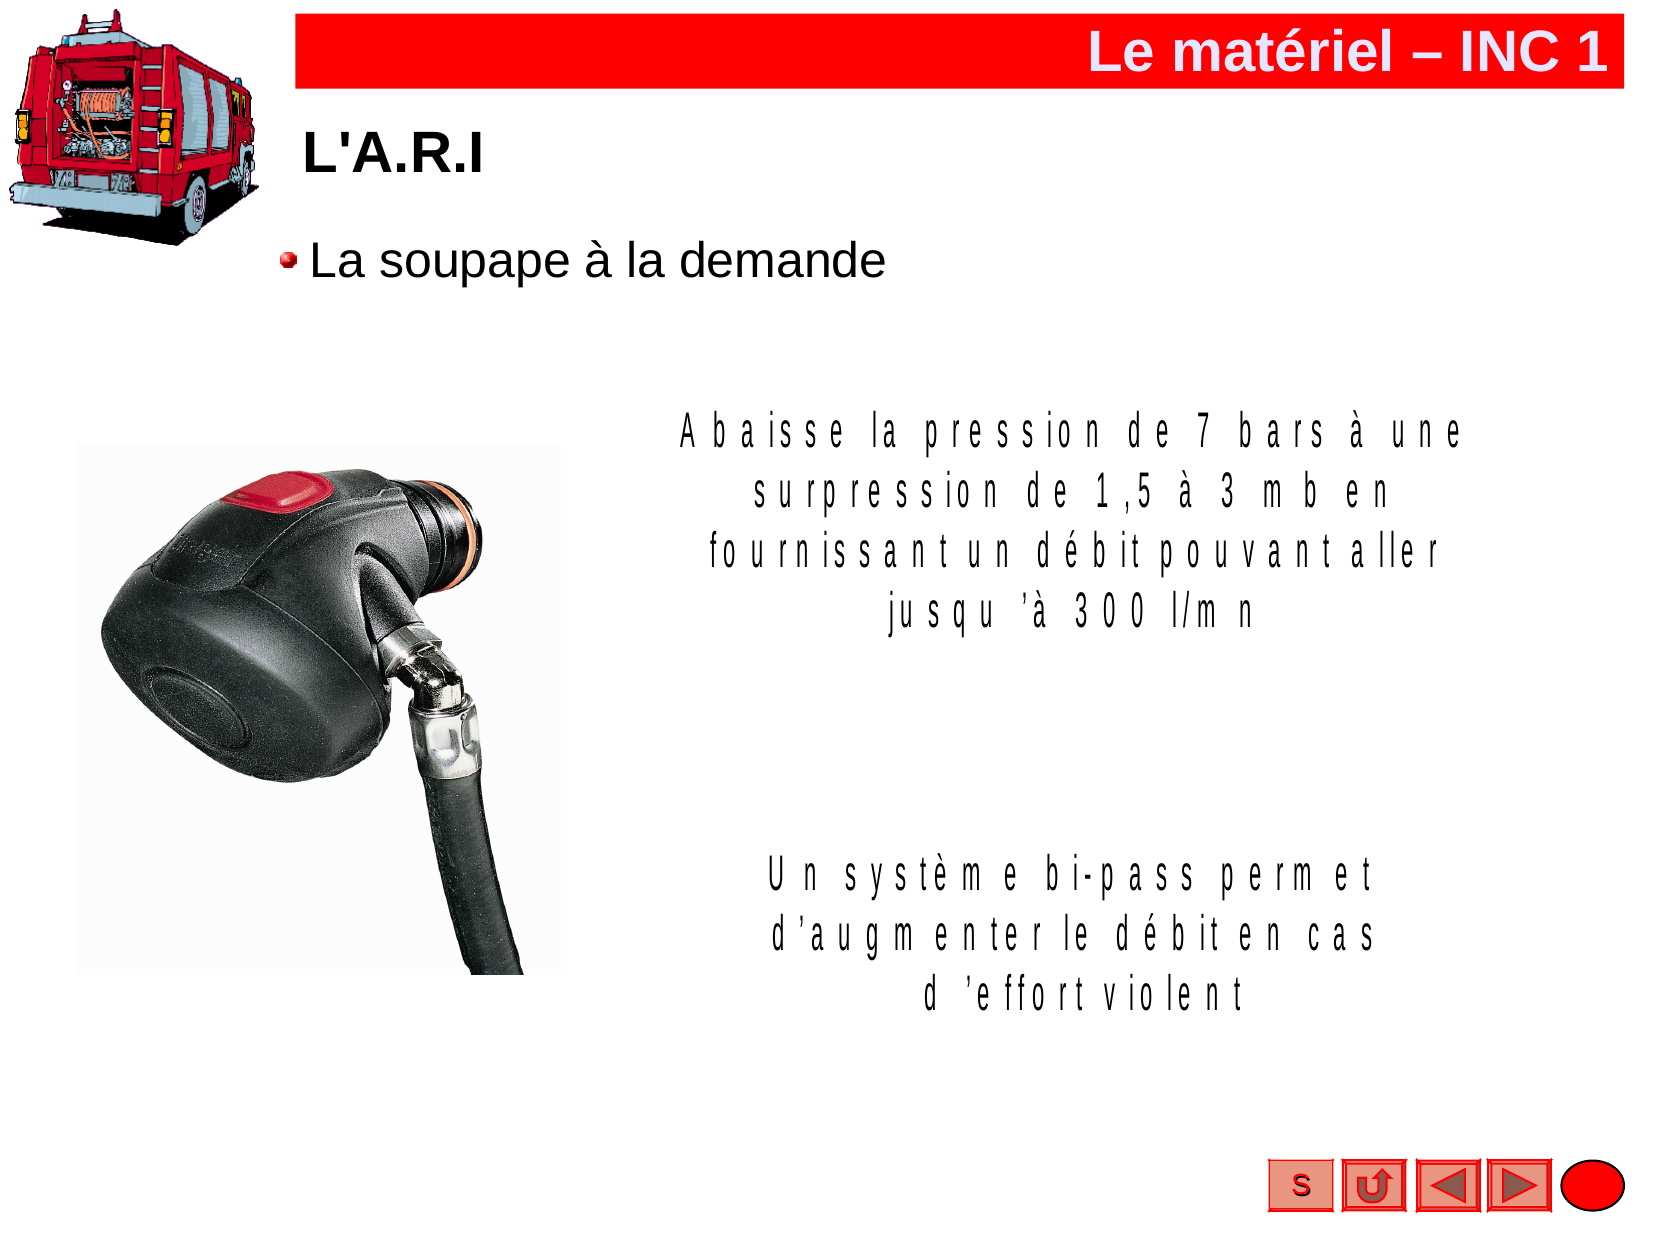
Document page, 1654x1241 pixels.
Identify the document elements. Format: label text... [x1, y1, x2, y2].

text_box L'A.R.I [287, 112, 501, 193]
picture [650, 383, 1506, 669]
text_box Le matériel – INC 1 [295, 13, 1625, 89]
picture [738, 826, 1435, 1052]
picture [8, 8, 260, 246]
text_box La soupape à la demande [265, 224, 917, 325]
picture [75, 442, 562, 975]
text_box [1561, 1160, 1625, 1211]
